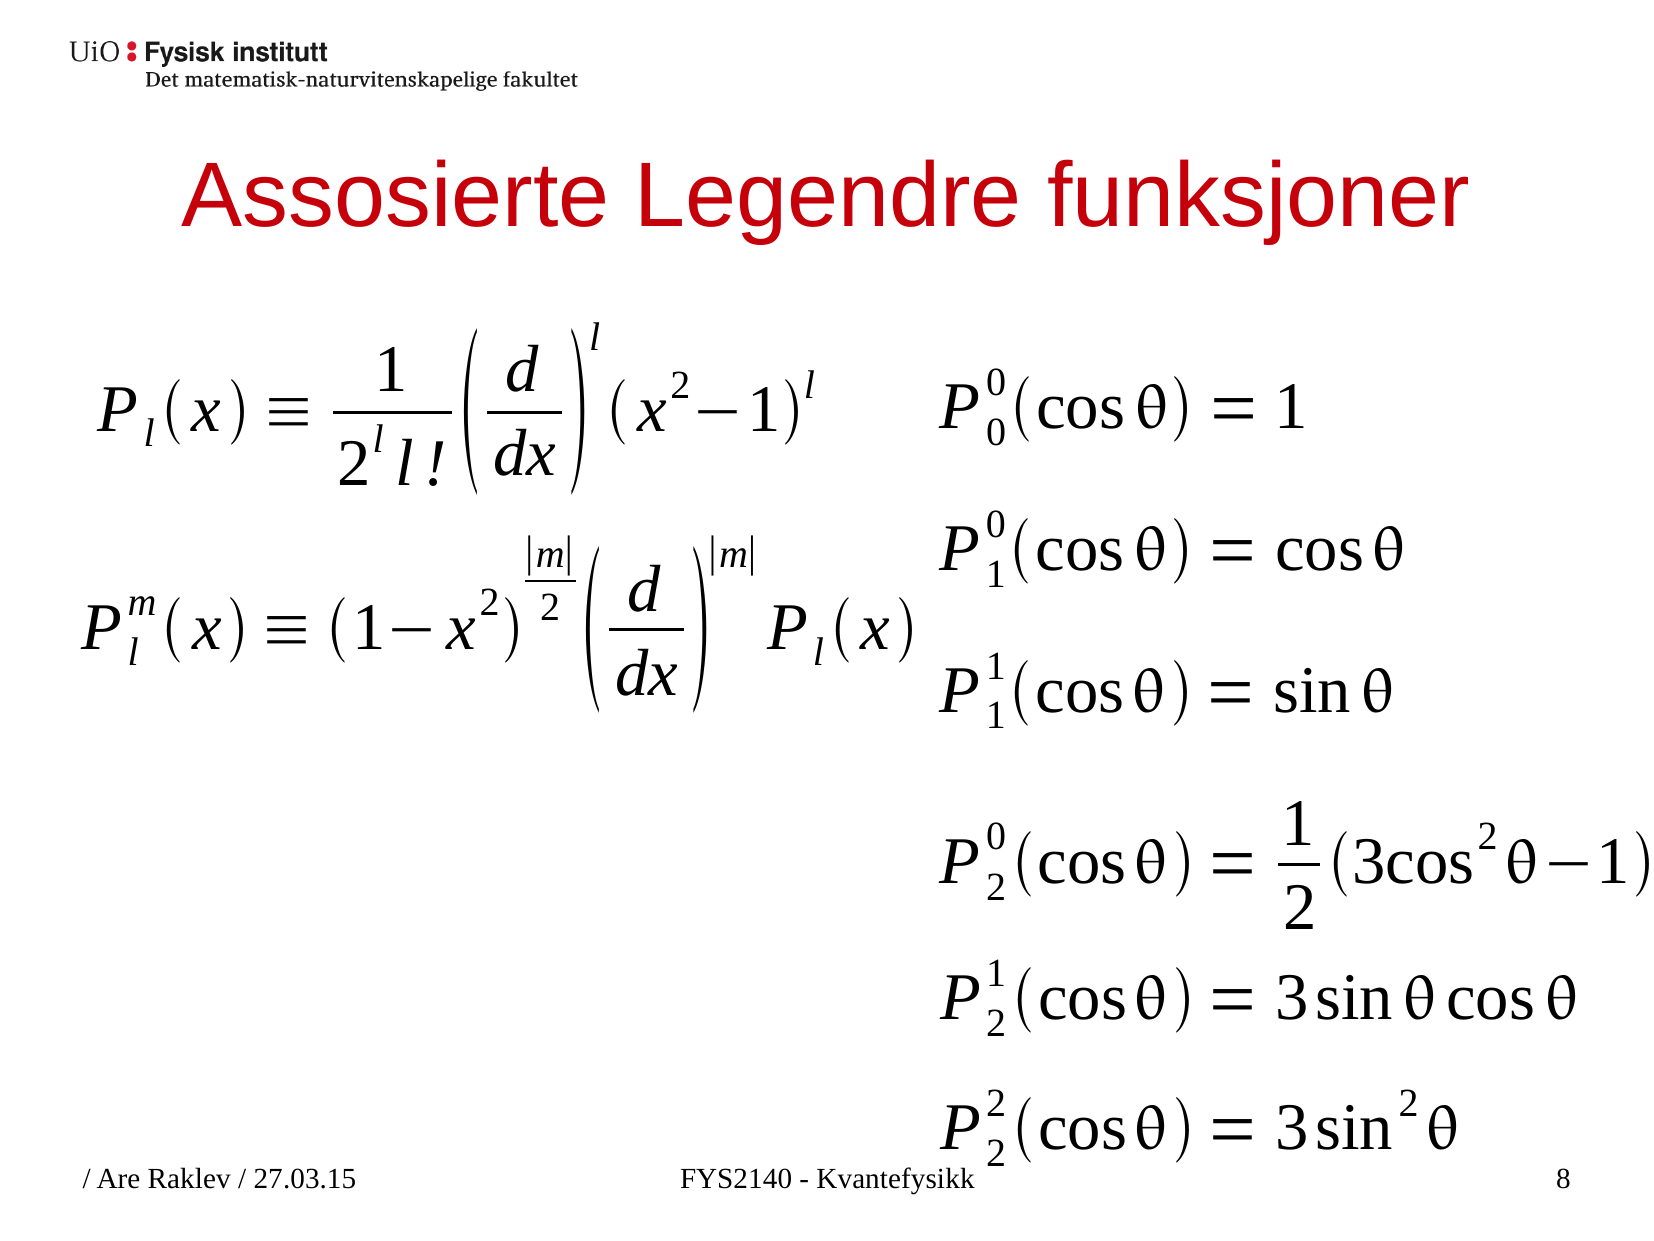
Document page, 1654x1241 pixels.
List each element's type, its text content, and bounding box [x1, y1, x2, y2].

chart [929, 1080, 1467, 1175]
chart [71, 532, 924, 717]
chart [929, 950, 1586, 1045]
chart [929, 501, 1414, 596]
chart [929, 785, 1654, 944]
picture [68, 37, 581, 93]
chart [929, 360, 1314, 454]
chart [87, 314, 821, 501]
chart [929, 643, 1404, 738]
title Assosierte Legendre funksjoner [82, 90, 1571, 298]
